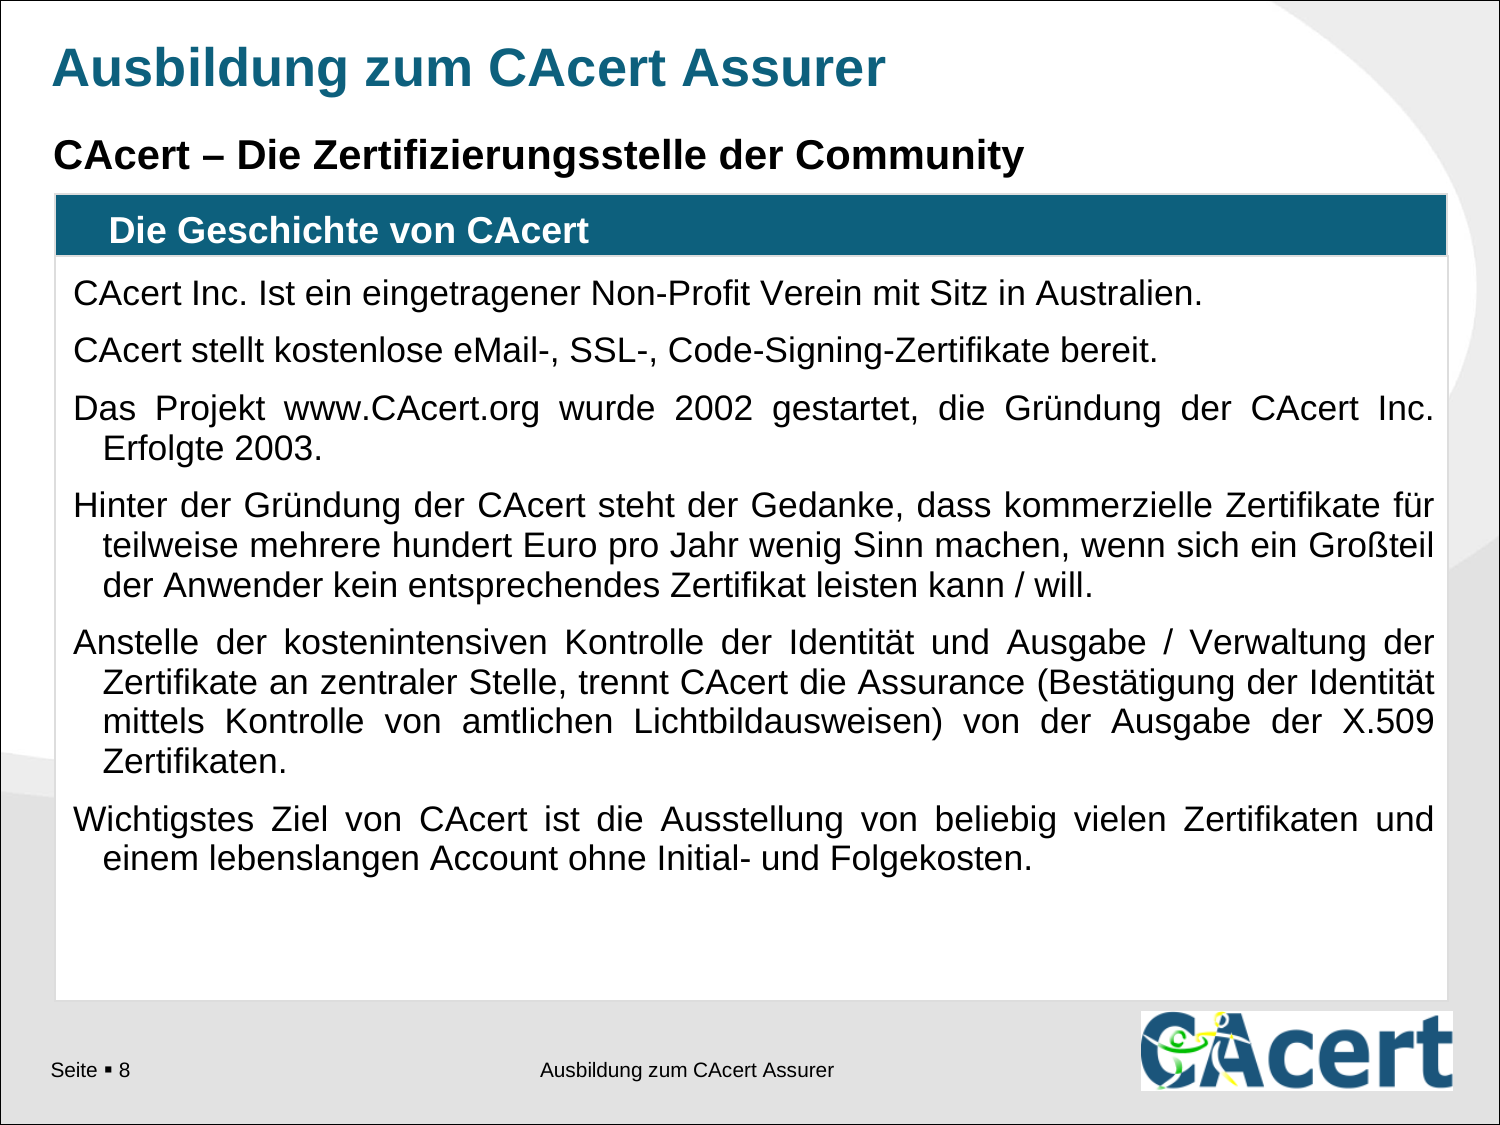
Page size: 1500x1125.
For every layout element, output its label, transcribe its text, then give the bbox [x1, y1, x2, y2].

text_box CAcert – Die Zertifizierungsstelle der Community [53, 125, 1448, 185]
text_box Die Geschichte von CAcert [55, 193, 1447, 255]
text_box CAcert Inc. Ist ein eingetragener Non-Profit Verein mit Sitz in Australien. CAcert stellt kostenlose eMail-, SSL-, Code-Signing-Zertifikate bereit. Das Projekt www.CAcert.org wurde 2002 gestartet, die Gründung der CAcert Inc. Erfolgte 2003. Hinter der Gründung der CAcert steht der Gedanke, dass kommerzielle Zertifikate für teilweise mehrere hundert Euro pro Jahr wenig Sinn machen, wenn sich ein Großteil der Anwender kein entsprechendes Zertifikat leisten kann / will. Anstelle der kostenintensiven Kontrolle der Identität und Ausgabe / Verwaltung der Zertifikate an zentraler Stelle, trennt CAcert die Assurance (Bestätigung der Identität mittels Kontrolle von amtlichen Lichtbildausweisen) von der Ausgabe der X.509 Zertifikaten. Wichtigstes Ziel von CAcert ist die Ausstellung von beliebig vielen Zertifikaten und einem lebenslangen Account ohne Initial- und Folgekosten. [55, 255, 1448, 1002]
picture [1, 1, 1499, 1124]
title Ausbildung zum CAcert Assurer [51, 19, 1450, 118]
